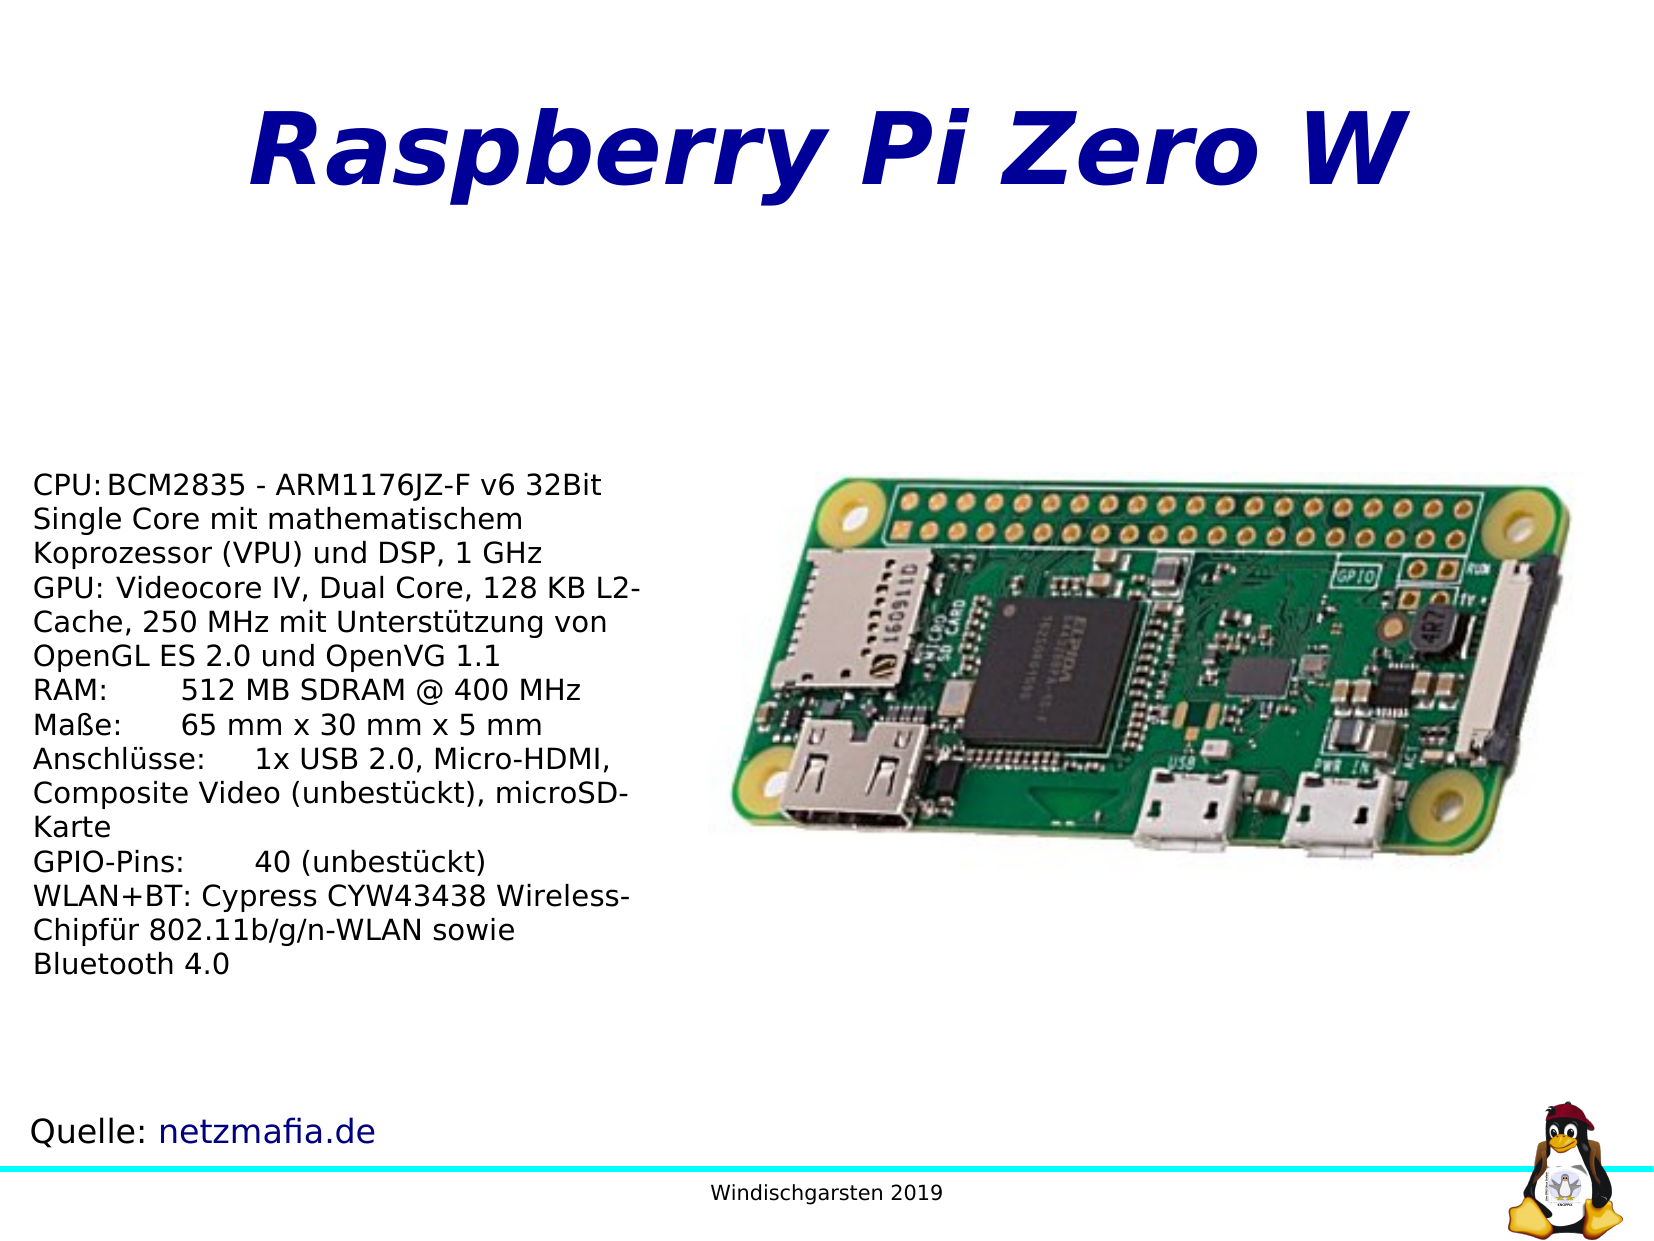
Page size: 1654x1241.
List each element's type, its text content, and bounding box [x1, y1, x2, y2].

title Raspberry Pi Zero W [121, 33, 1534, 267]
picture [708, 472, 1595, 874]
picture [1505, 1100, 1625, 1241]
text_box Quelle: netzmafia.de [29, 1113, 473, 1152]
list CPU: BCM2835 - ARM1176JZ-F v6 32Bit Single Core mit mathematischem Koprozessor (VPU) und DSP, 1 GHz GPU: Videocore IV, Dual Core, 128 KB L2-Cache, 250 MHz mit Unterstützung von OpenGL ES 2.0 und OpenVG 1.1 RAM: 512 MB SDRAM @ 400 MHz Maße: 65 mm x 30 mm x 5 mm Anschlüsse: 1x USB 2.0, Micro-HDMI, Composite Video (unbestückt), microSD-Karte GPIO-Pins: 40 (unbestückt) WLAN+BT: Cypress CYW43438 Wireless-Chipfür 802.11b/g/n-WLAN sowie Bluetooth 4.0 [32, 433, 650, 982]
